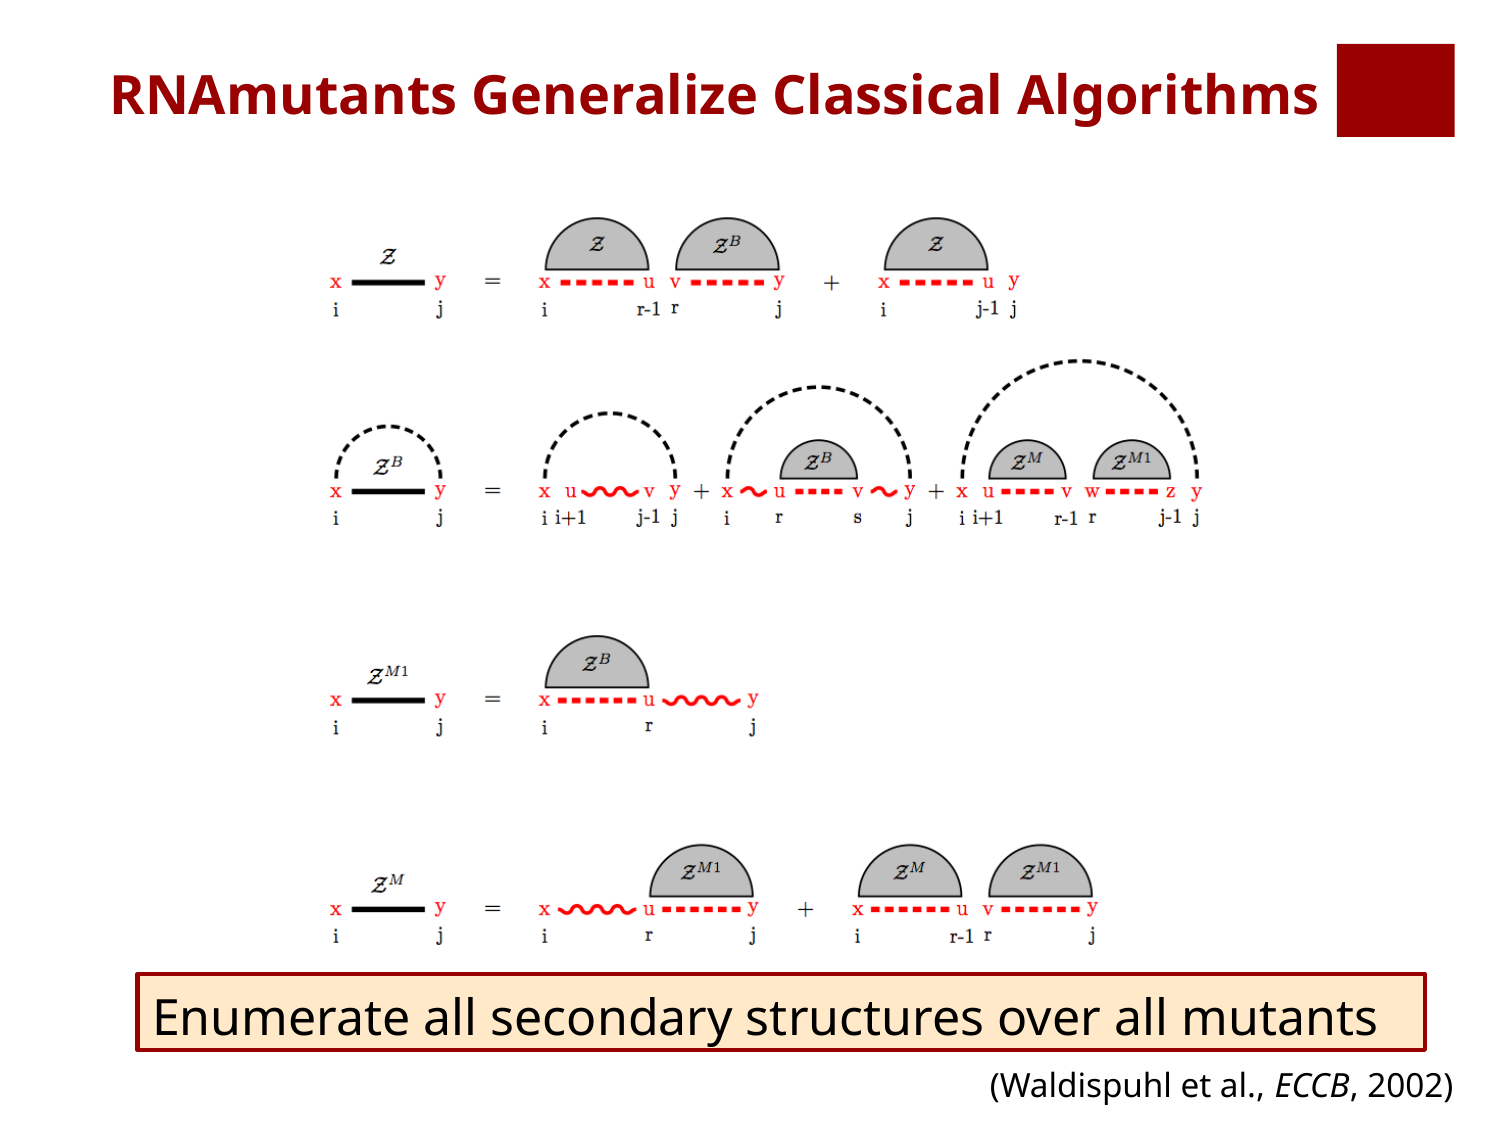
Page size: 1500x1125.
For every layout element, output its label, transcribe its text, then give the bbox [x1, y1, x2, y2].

text_box Enumerate all secondary structures over all mutants [137, 974, 1425, 1050]
title RNAmutants Generalize Classical Algorithms [24, 50, 1336, 138]
text_box (Waldispuhl et al., ECCB, 2002) [975, 1054, 1499, 1110]
picture [312, 199, 1225, 966]
